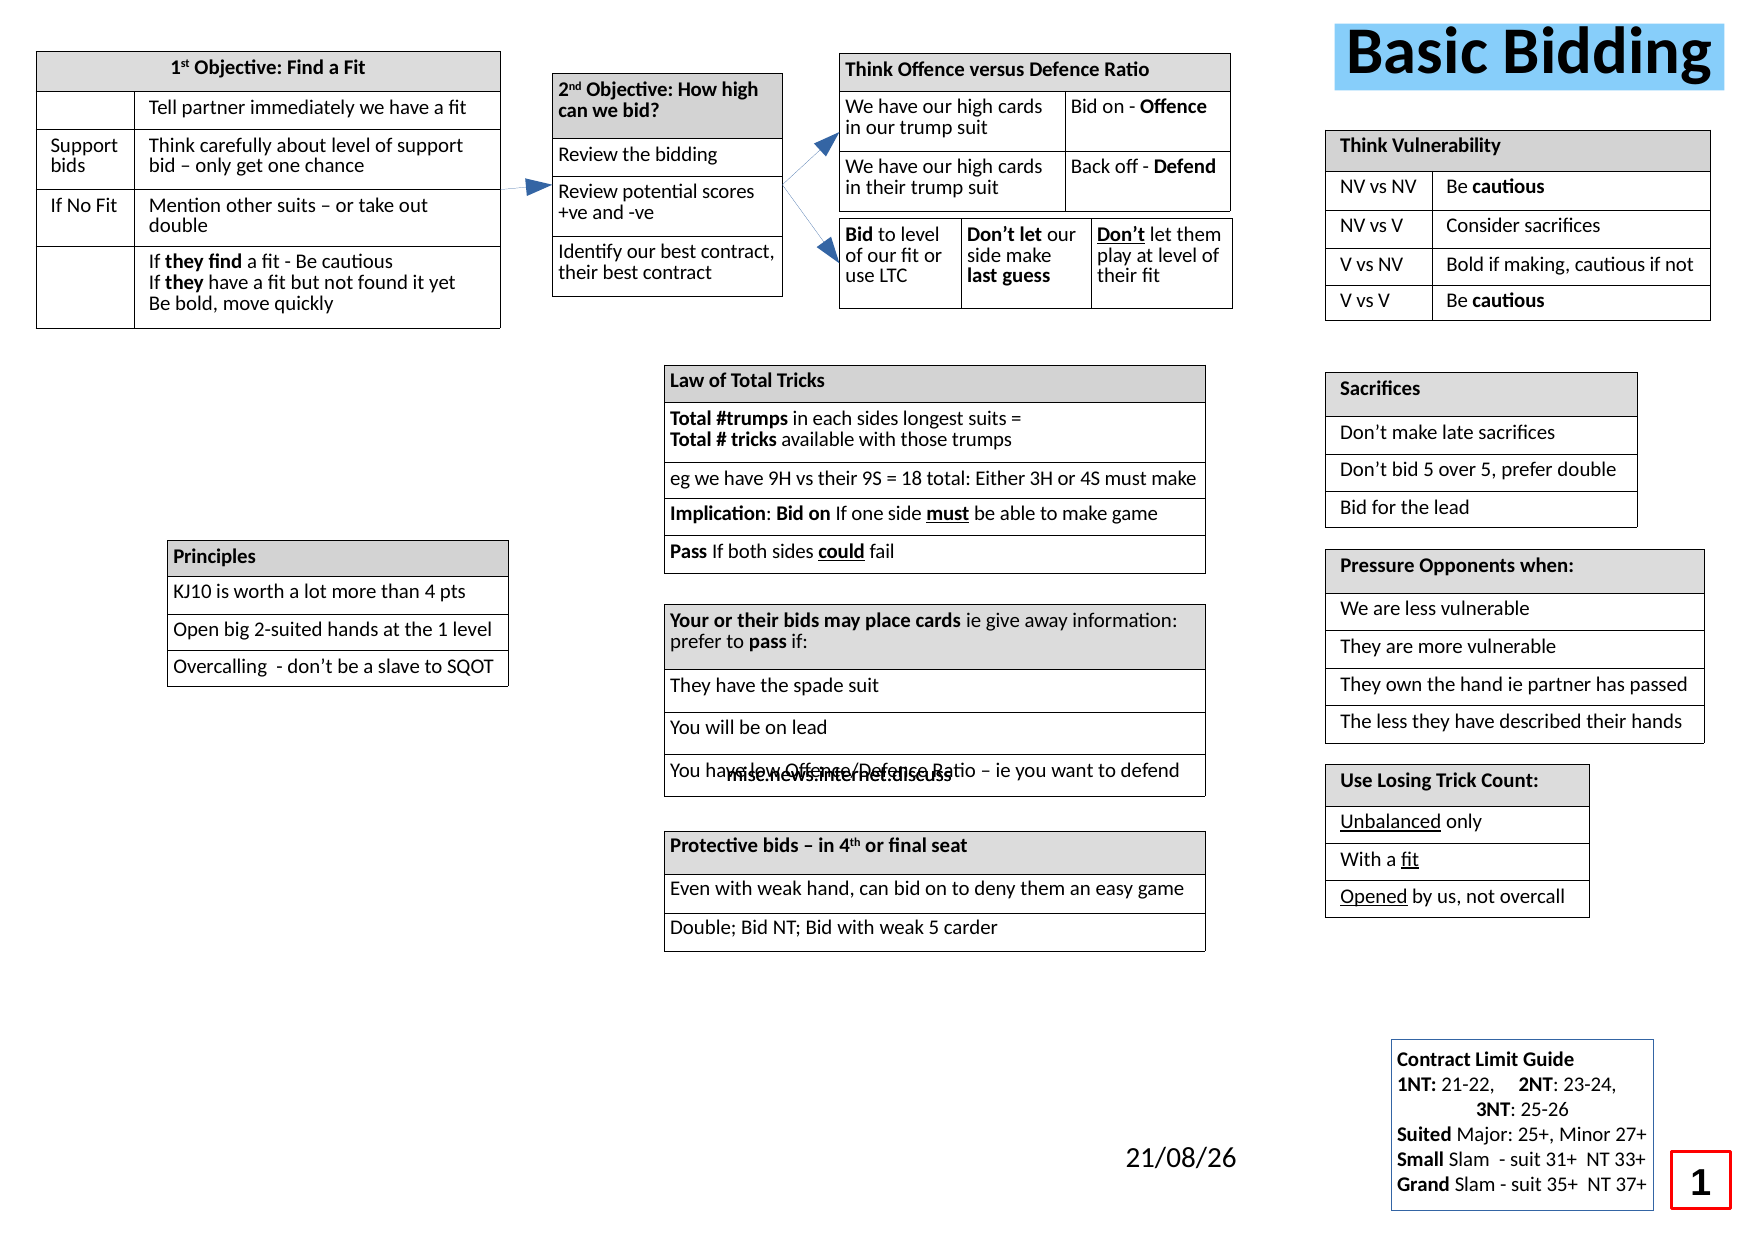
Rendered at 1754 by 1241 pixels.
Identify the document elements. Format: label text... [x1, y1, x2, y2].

table_cell Opened by us, not overcall [1326, 881, 1589, 917]
table_cell Unbalanced only [1326, 807, 1589, 843]
table_cell We are less vulnerable [1326, 594, 1704, 630]
table_cell Mention other suits – or take out double [135, 190, 500, 246]
table_cell Double; Bid NT; Bid with weak 5 carder [665, 914, 1205, 951]
table_cell Consider sacrifices [1433, 211, 1710, 248]
table_cell If No Fit [37, 190, 134, 246]
table_cell They are more vulnerable [1326, 631, 1704, 668]
table_header Sacrifices [1326, 373, 1637, 416]
table_header 1st Objective: Find a Fit [37, 52, 500, 91]
table_cell If they find a fit - Be cautious If they have a fit but not found it yet Be bold, move quickly [135, 247, 500, 328]
table_cell Review potential scores +ve and -ve [553, 177, 782, 236]
table_cell eg we have 9H vs their 9S = 18 total: Either 3H or 4S must make [665, 463, 1205, 498]
table_header Think Vulnerability [1326, 131, 1710, 171]
table_cell With a fit [1326, 844, 1589, 880]
table_cell Overcalling - don’t be a slave to SQOT [168, 651, 508, 686]
table_cell Support bids [37, 130, 134, 189]
table_cell Bold if making, cautious if not [1433, 249, 1710, 285]
table_cell Don’t bid 5 over 5, prefer double [1326, 455, 1637, 491]
table_header Use Losing Trick Count: [1326, 765, 1589, 806]
table_cell Back off - Defend [1066, 152, 1230, 211]
table_header Law of Total Tricks [665, 366, 1205, 402]
table_cell V vs NV [1326, 249, 1432, 285]
table_header Your or their bids may place cards ie give away information: prefer to pass if: [665, 605, 1205, 669]
text_box Contract Limit Guide 1NT: 21-22, 2NT: 23-24, 3NT: 25-26 Suited Major: 25+, Minor 27+ Small Slam - suit 31+ NT 33+ Grand Slam - suit 35+ NT 37+ [1391, 1039, 1654, 1211]
text_box 1 [1671, 1151, 1731, 1209]
table_cell We have our high cards in their trump suit [840, 152, 1065, 211]
table_cell We have our high cards in our trump suit [840, 92, 1065, 151]
table_header Think Offence versus Defence Ratio [840, 54, 1230, 91]
table_cell You have low Offence/Defence Ratio – ie you want to defend [665, 755, 1205, 796]
table_cell They own the hand ie partner has passed [1326, 669, 1704, 705]
table_header 2nd Objective: How high can we bid? [553, 74, 782, 138]
table_cell Pass If both sides could fail [665, 536, 1205, 573]
table_cell Tell partner immediately we have a fit [135, 92, 500, 129]
text_box Basic Bidding [1334, 23, 1725, 91]
table_header Principles [168, 541, 508, 576]
text_box misc.news.internet.discuss [726, 766, 953, 788]
table_cell Think carefully about level of support bid – only get one chance [135, 130, 500, 189]
table_header Don’t let them play at level of their fit [1092, 219, 1232, 308]
table_cell [37, 247, 134, 328]
table_cell They have the spade suit [665, 670, 1205, 712]
table_header Pressure Opponents when: [1326, 550, 1704, 593]
table_header Bid to level of our fit or use LTC [840, 219, 961, 308]
table_cell Be cautious [1433, 172, 1710, 210]
table_cell Identify our best contract, their best contract [553, 237, 782, 296]
table_cell Even with weak hand, can bid on to deny them an easy game [665, 875, 1205, 913]
table_cell You will be on lead [665, 713, 1205, 754]
table_header Don’t let our side make last guess [962, 219, 1091, 308]
table_cell [37, 92, 134, 129]
table_cell Open big 2-suited hands at the 1 level [168, 615, 508, 650]
table_cell Implication: Bid on If one side must be able to make game [665, 499, 1205, 535]
table_cell KJ10 is worth a lot more than 4 pts [168, 577, 508, 614]
table_cell Bid on - Offence [1066, 92, 1230, 151]
table_cell NV vs NV [1326, 172, 1432, 210]
table_cell Don’t make late sacrifices [1326, 417, 1637, 454]
table_cell Review the bidding [553, 139, 782, 176]
table_cell Bid for the lead [1326, 492, 1637, 527]
table_cell The less they have described their hands [1326, 706, 1704, 743]
table_cell NV vs V [1326, 211, 1432, 248]
table_cell Be cautious [1433, 286, 1710, 320]
table_header Protective bids – in 4th or final seat [665, 832, 1205, 874]
table_cell Total #trumps in each sides longest suits = Total # tricks available with those trumps [665, 403, 1205, 462]
table_cell V vs V [1326, 286, 1432, 320]
text_box 25/07/23 [1116, 1145, 1247, 1202]
